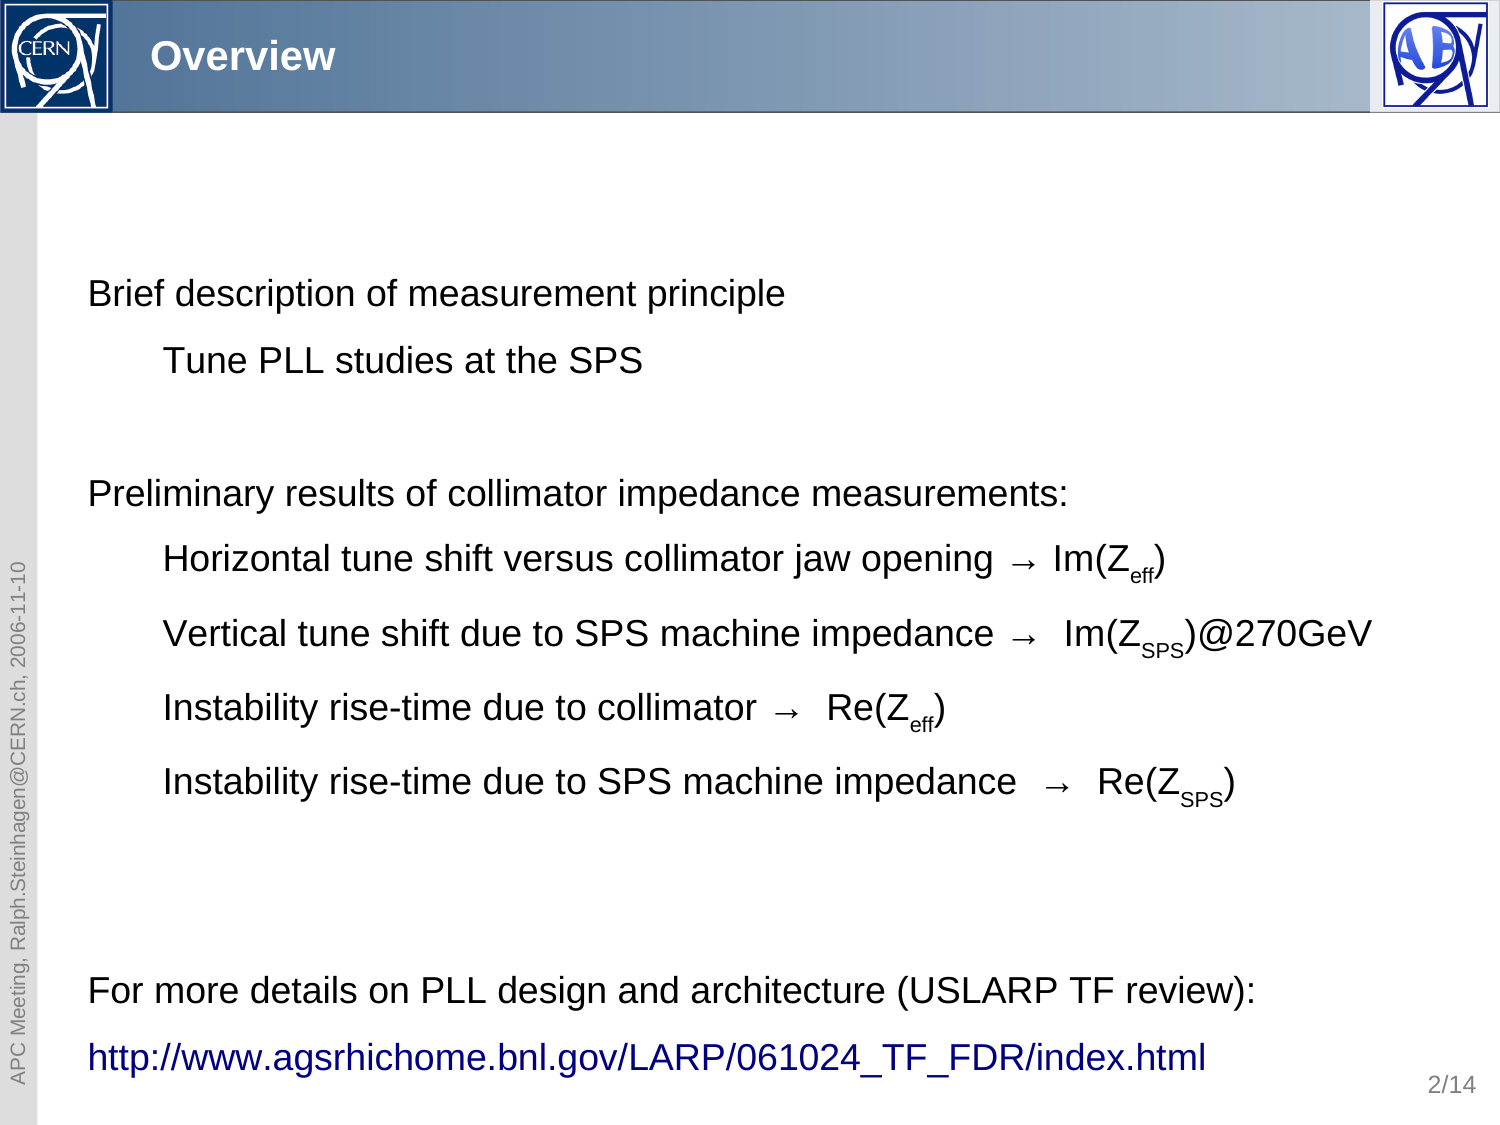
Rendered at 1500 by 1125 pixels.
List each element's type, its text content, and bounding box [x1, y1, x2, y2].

title Overview [150, 0, 1201, 113]
picture [0, 0, 113, 113]
picture [1382, 1, 1489, 108]
list Brief description of measurement principle Tune PLL studies at the SPS Preliminary results of collimator impedance measurements: Horizontal tune shift versus collimator jaw opening → Im(Zeff) Vertical tune shift due to SPS machine impedance → Im(ZSPS)@270GeV Instability rise-time due to collimator → Re(Zeff) Instability rise-time due to SPS machine impedance → Re(ZSPS) For more details on PLL design and architecture (USLARP TF review): http://www.agsrhichome.bnl.gov/LARP/061024_TF_FDR/index.html [87, 137, 1438, 1079]
